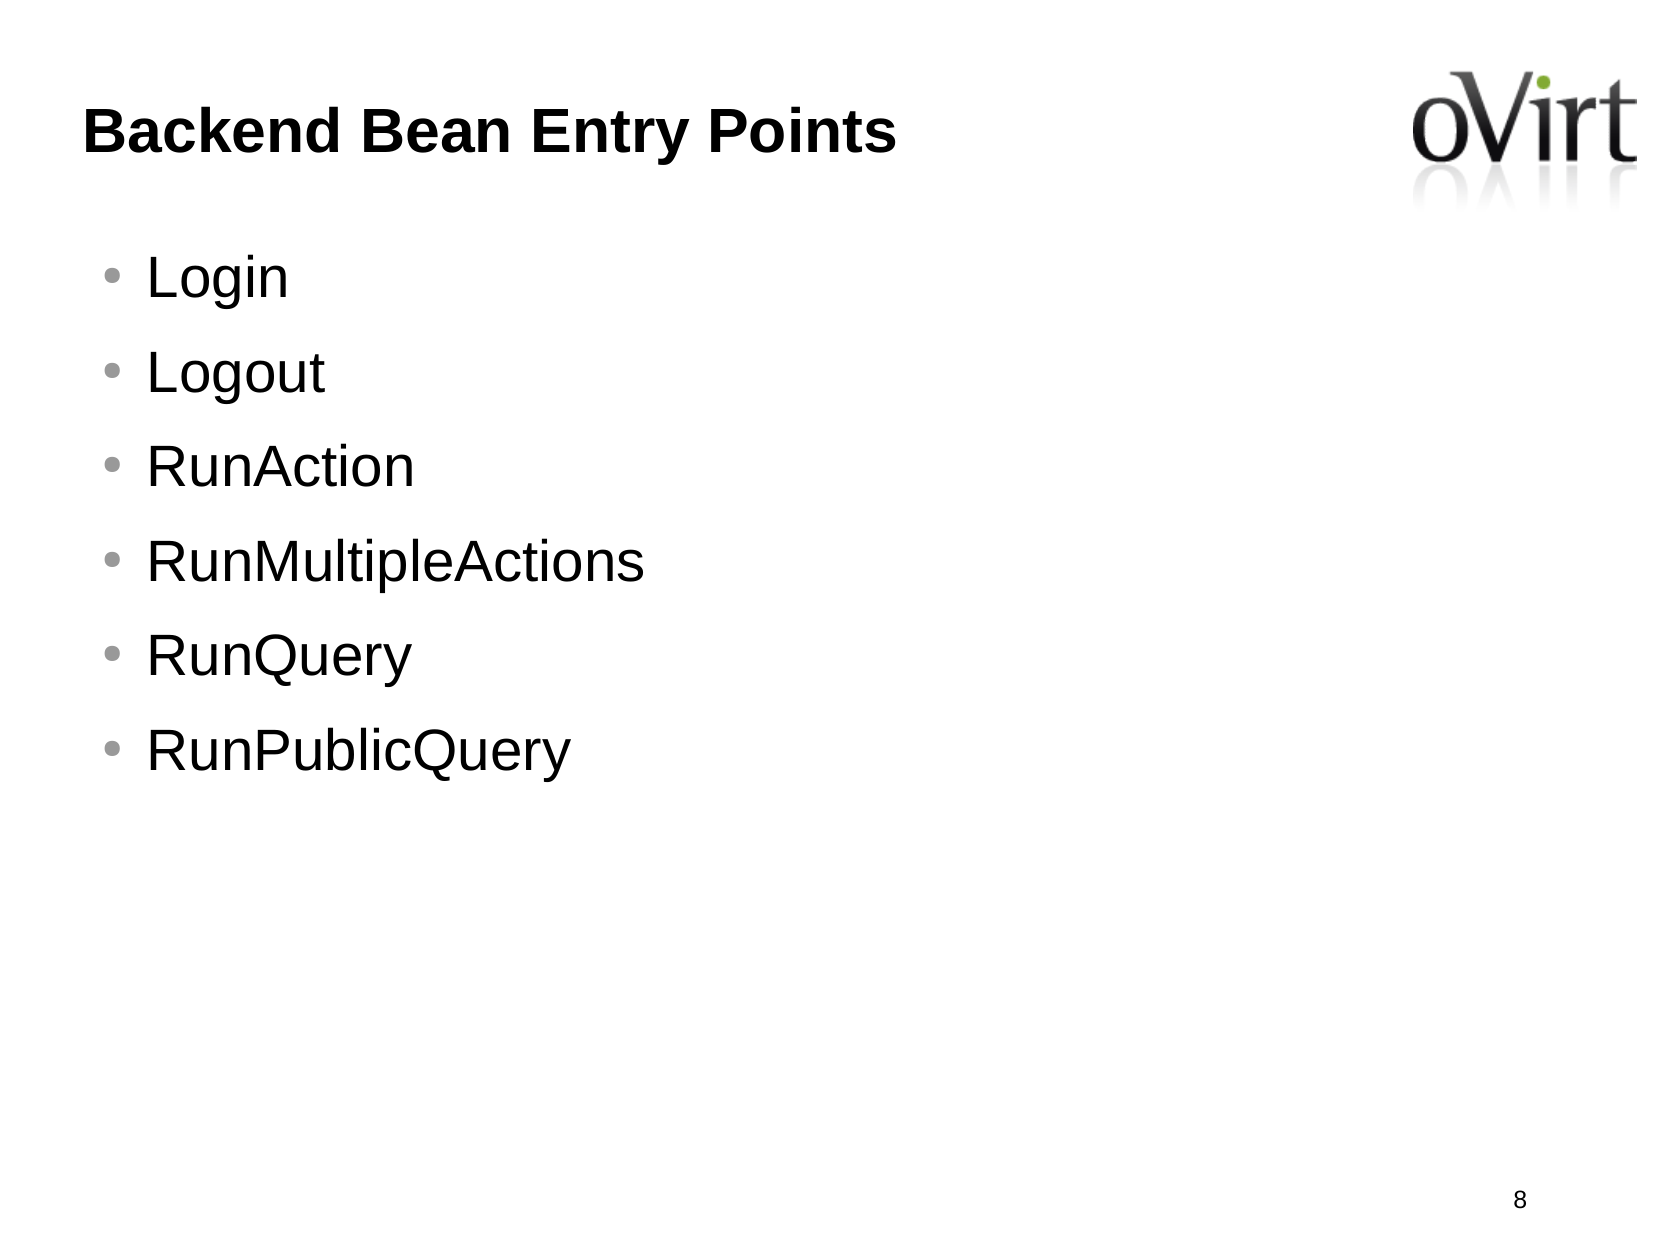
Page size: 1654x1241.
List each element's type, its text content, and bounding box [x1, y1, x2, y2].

title Backend Bean Entry Points [82, 37, 1303, 226]
list Login Logout RunAction RunMultipleActions RunQuery RunPublicQuery [86, 244, 1576, 1151]
picture [1413, 63, 1637, 212]
